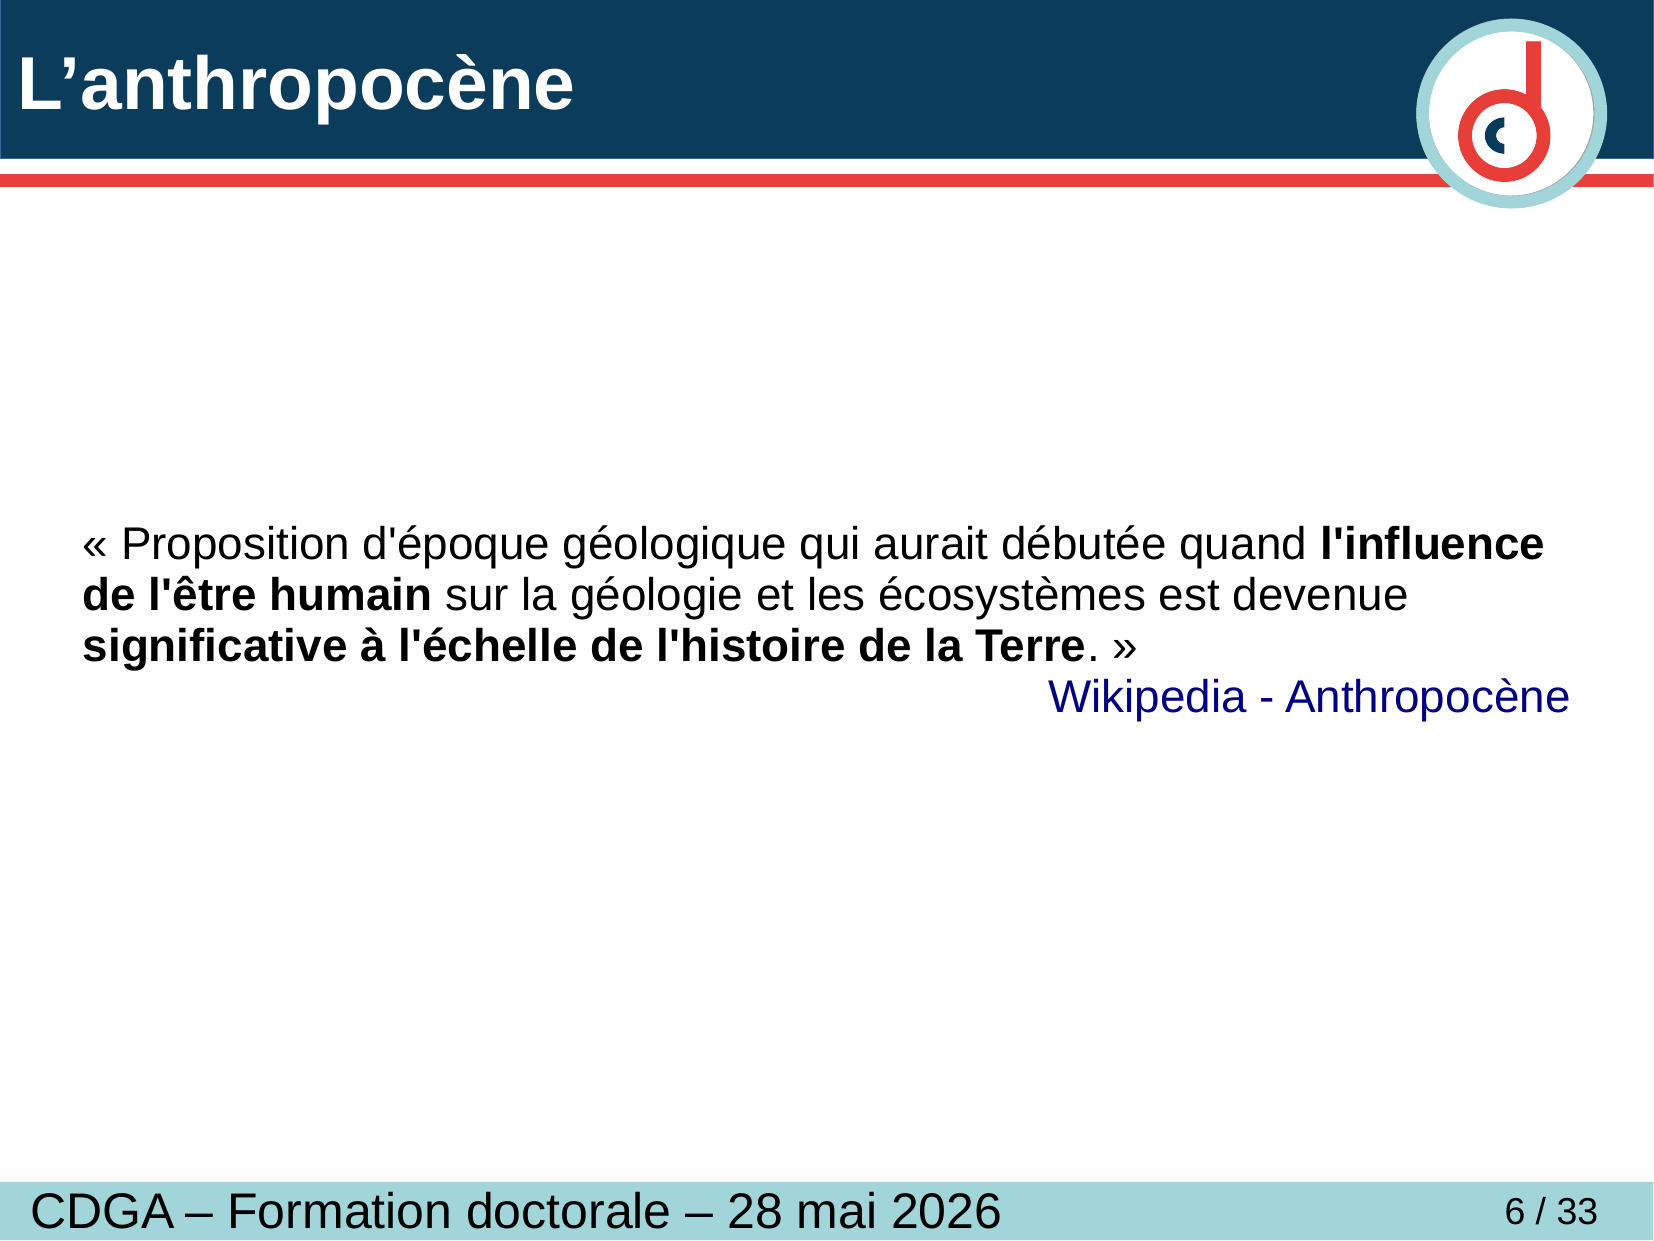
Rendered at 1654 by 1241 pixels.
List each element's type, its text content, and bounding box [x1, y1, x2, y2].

title L’anthropocène [17, 11, 1412, 159]
subtitle « Proposition d'époque géologique qui aurait débutée quand l'influence de l'être humain sur la géologie et les écosystèmes est devenue significative à l'échelle de l'histoire de la Terre. » Wikipedia - Anthropocène [82, 224, 1571, 1016]
